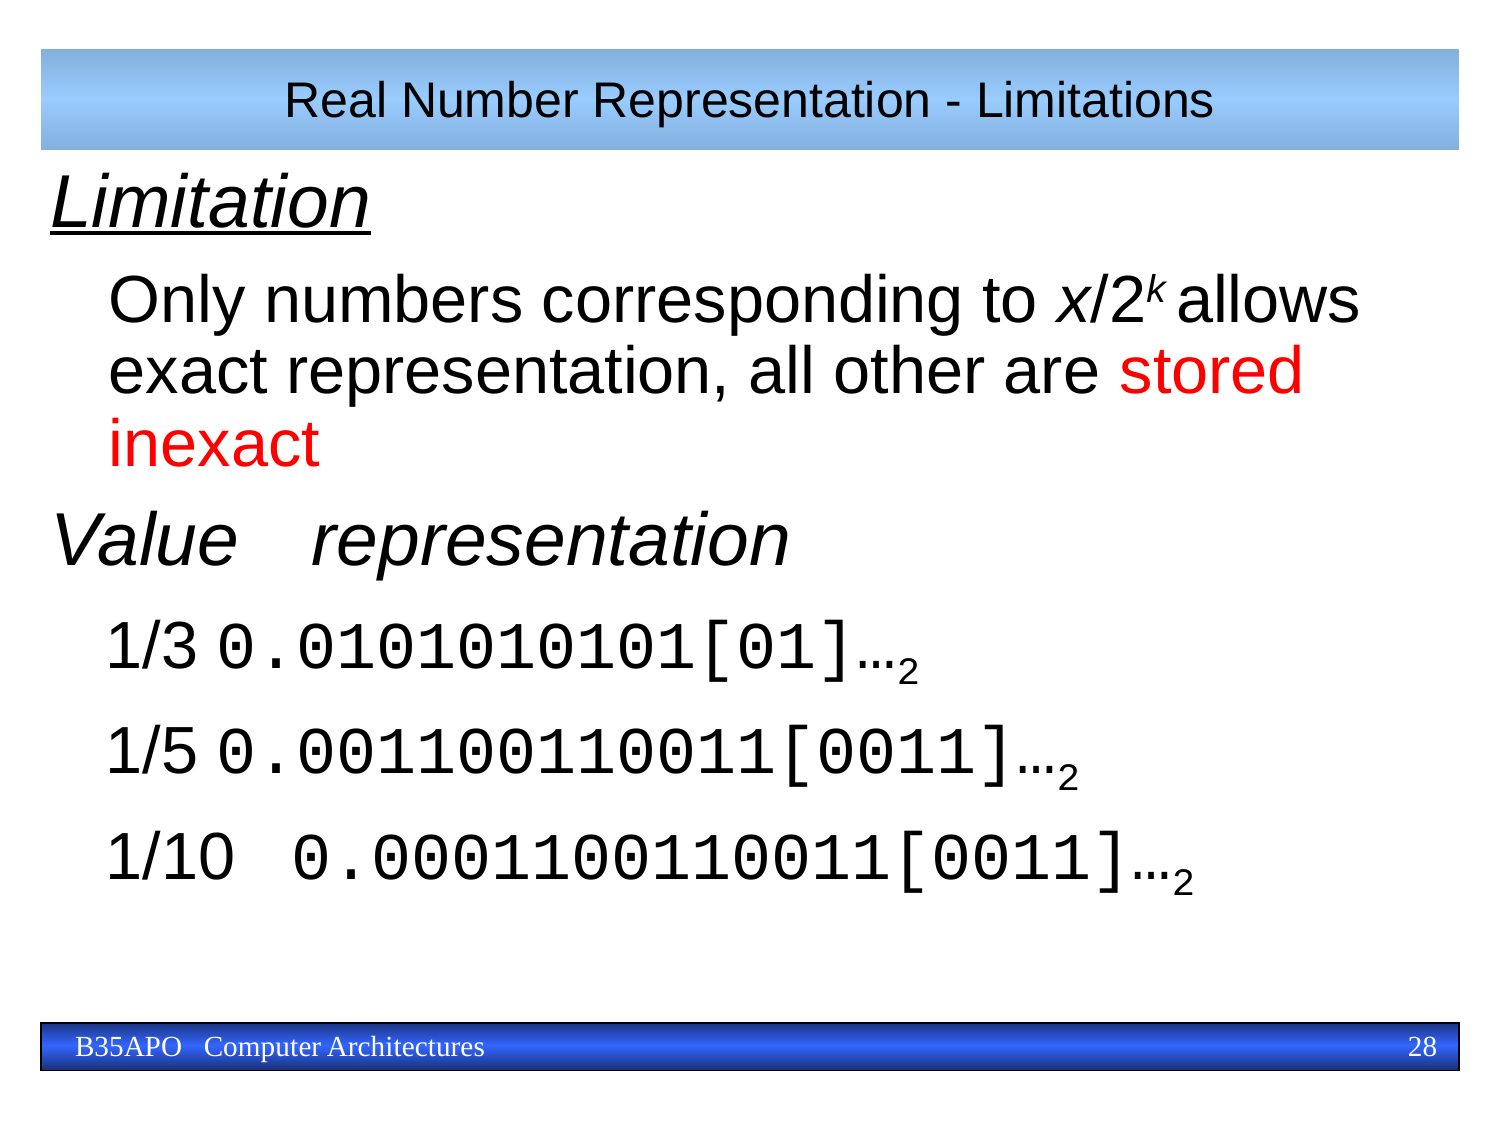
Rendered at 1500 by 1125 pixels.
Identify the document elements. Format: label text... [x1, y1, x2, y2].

text_box Limitation Only numbers corresponding to x/2k allows exact representation, all other are stored inexact Value representation 1/3 0.0101010101[01]…2 1/5 0.001100110011[0011]…2 1/10 0.0001100110011[0011]…2 [49, 162, 1413, 1070]
title Real Number Representation - Limitations [41, 49, 1459, 150]
